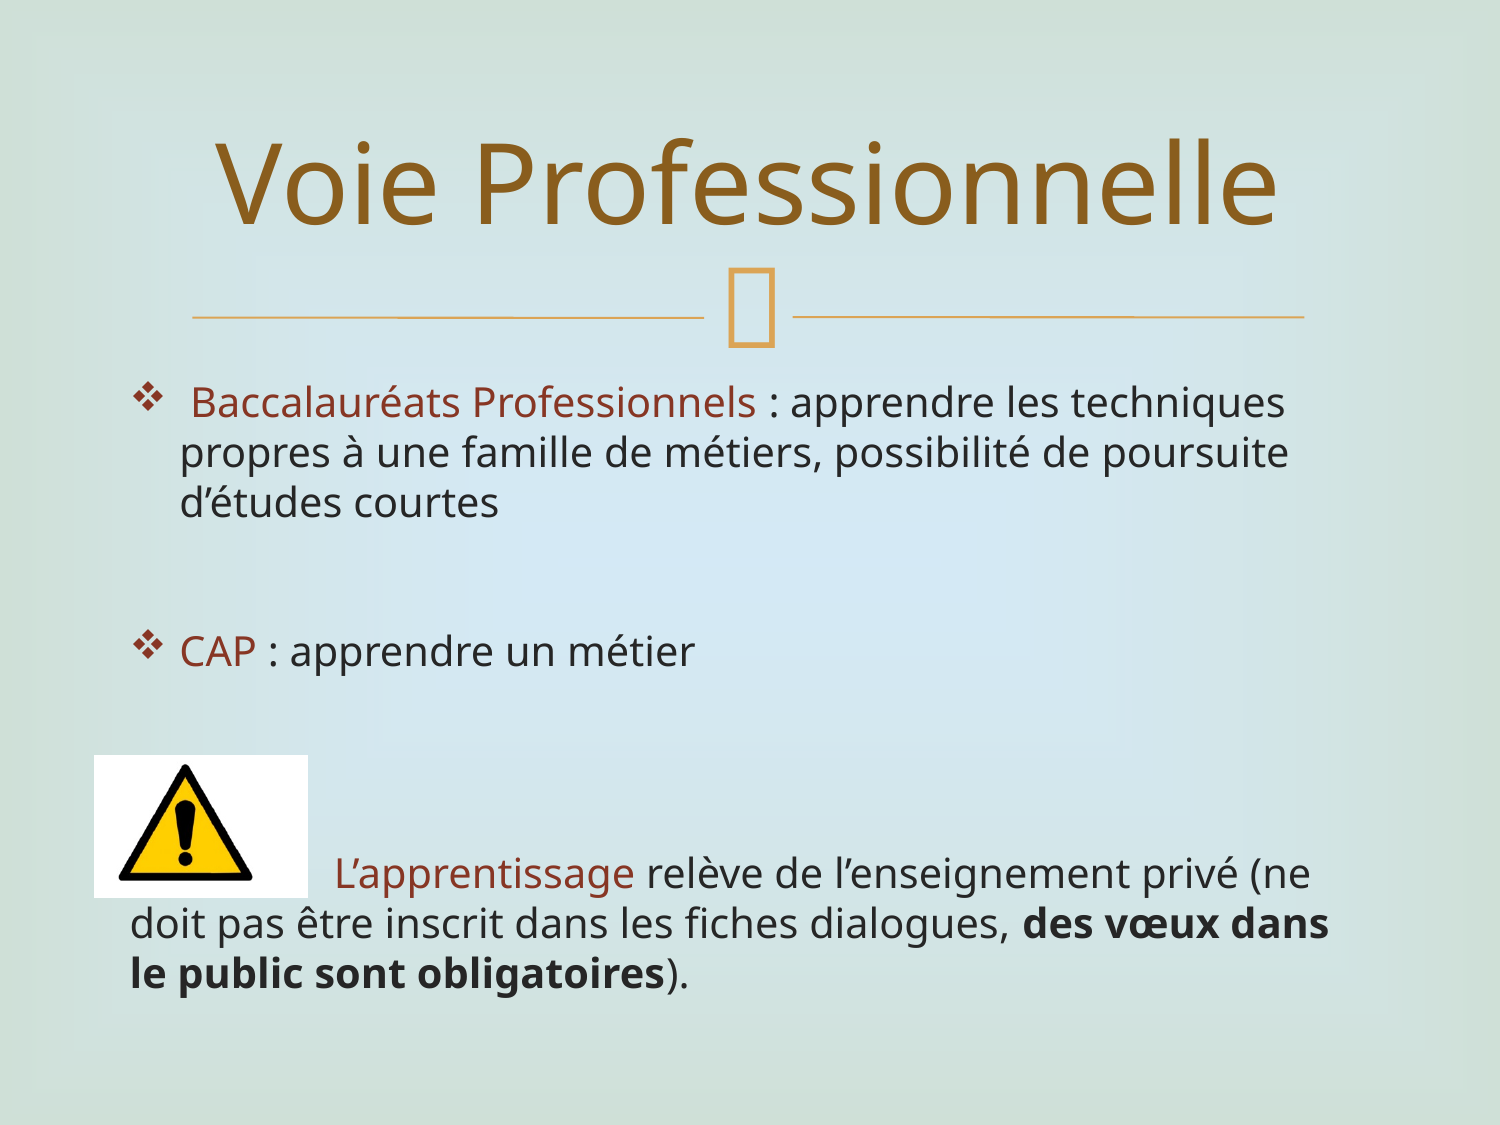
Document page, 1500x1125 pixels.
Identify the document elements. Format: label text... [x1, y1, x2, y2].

picture [94, 755, 308, 898]
title Voie Professionnelle [112, 93, 1386, 267]
list Baccalauréats Professionnels : apprendre les techniques propres à une famille de métiers, possibilité de poursuite d’études courtes CAP : apprendre un métier L’apprentissage relève de l’enseignement privé (ne doit pas être inscrit dans les fiches dialogues, des vœux dans le public sont obligatoires). [114, 368, 1386, 1005]
